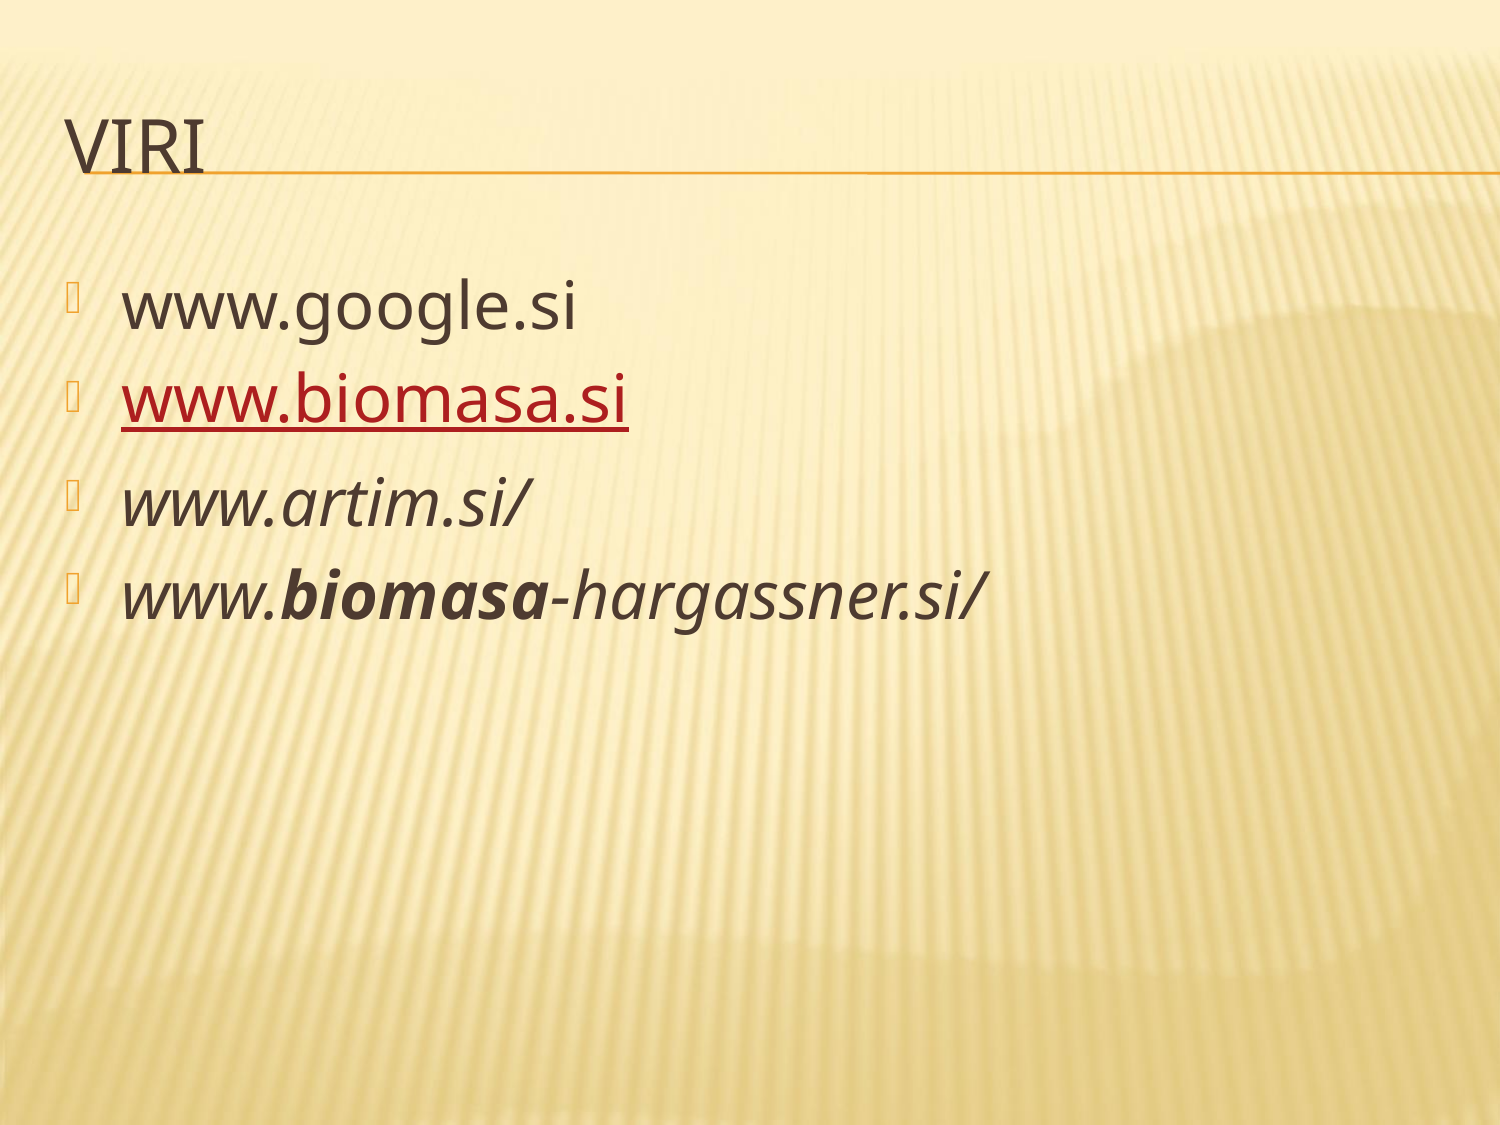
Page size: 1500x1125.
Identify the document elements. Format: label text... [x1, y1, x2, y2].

list www.google.si www.biomasa.si www.artim.si/ www.biomasa-hargassner.si/ [50, 254, 1475, 998]
title Viri [50, 75, 1475, 213]
picture [0, 0, 1500, 1125]
